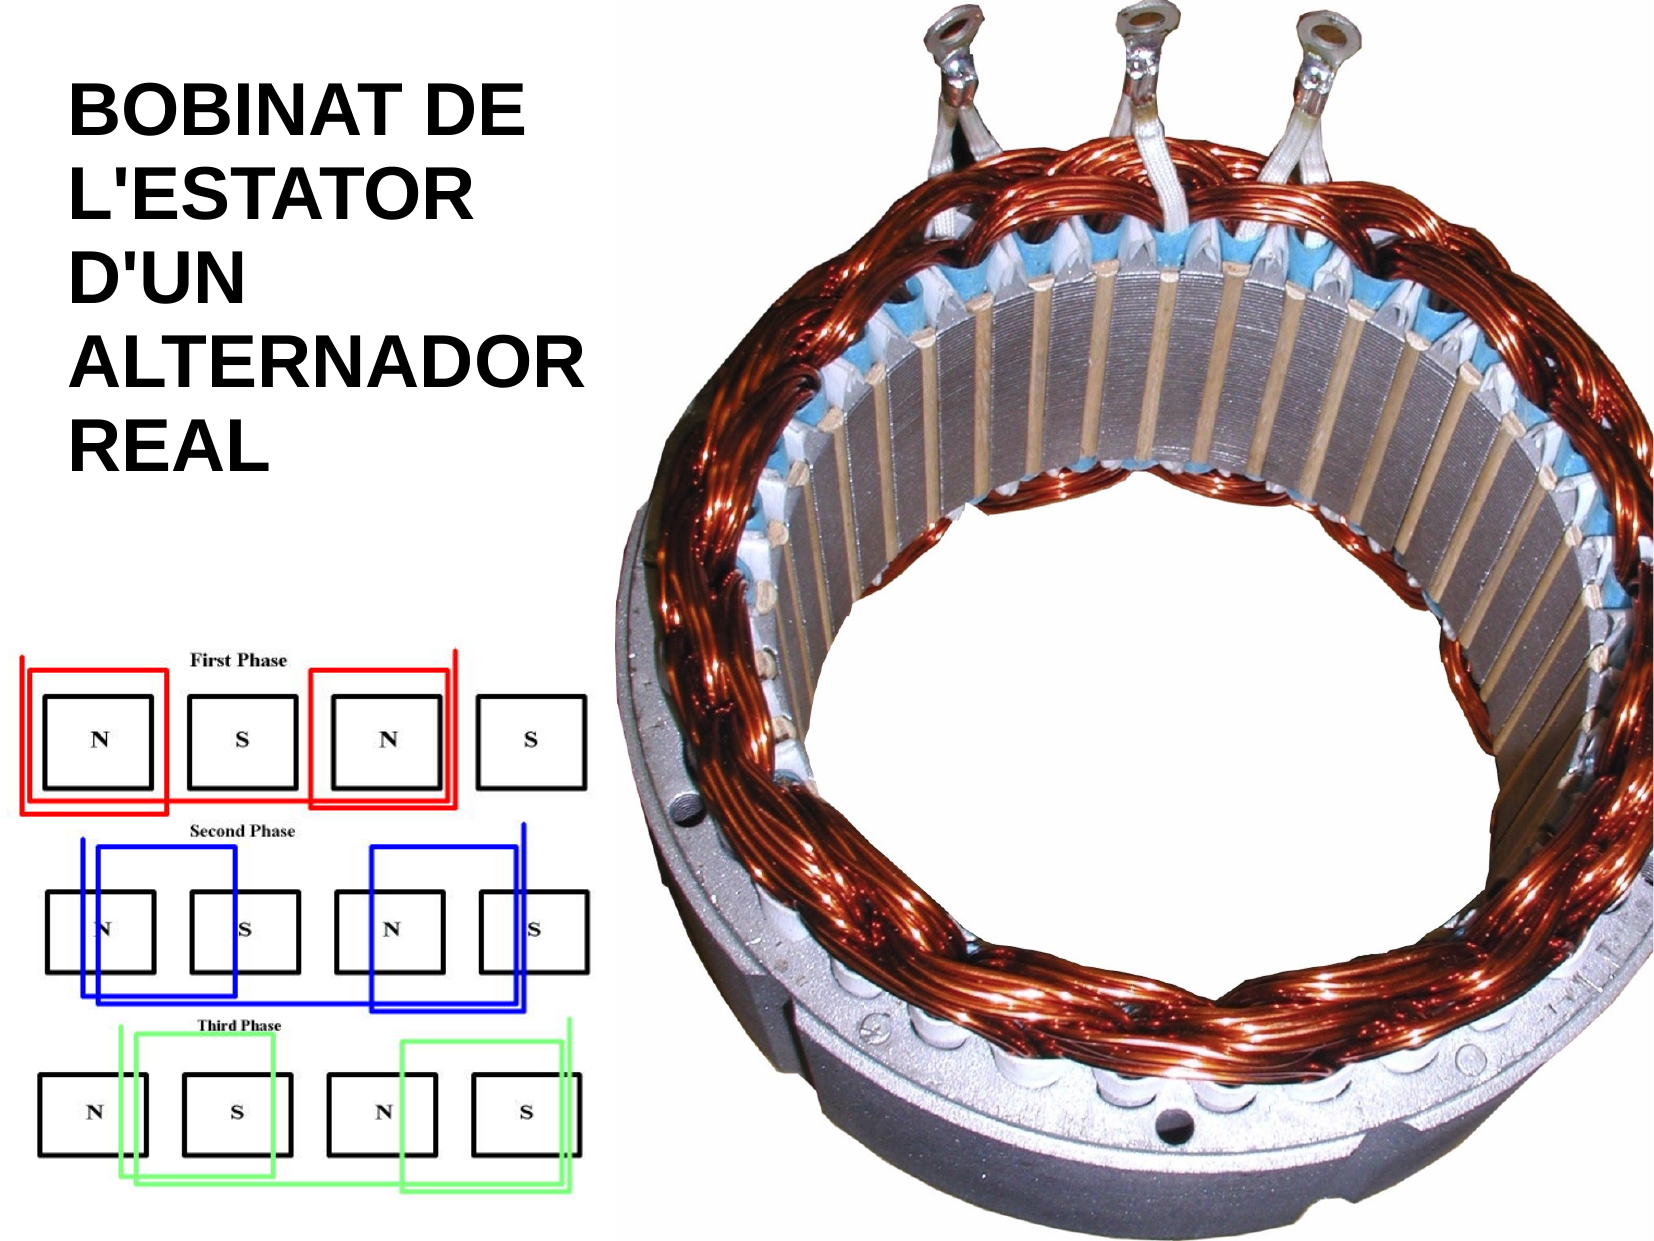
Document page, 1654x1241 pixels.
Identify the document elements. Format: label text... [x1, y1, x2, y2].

text_box BOBINAT DE L'ESTATOR D'UN ALTERNADOR REAL [52, 60, 608, 495]
picture [7, 0, 1654, 1241]
